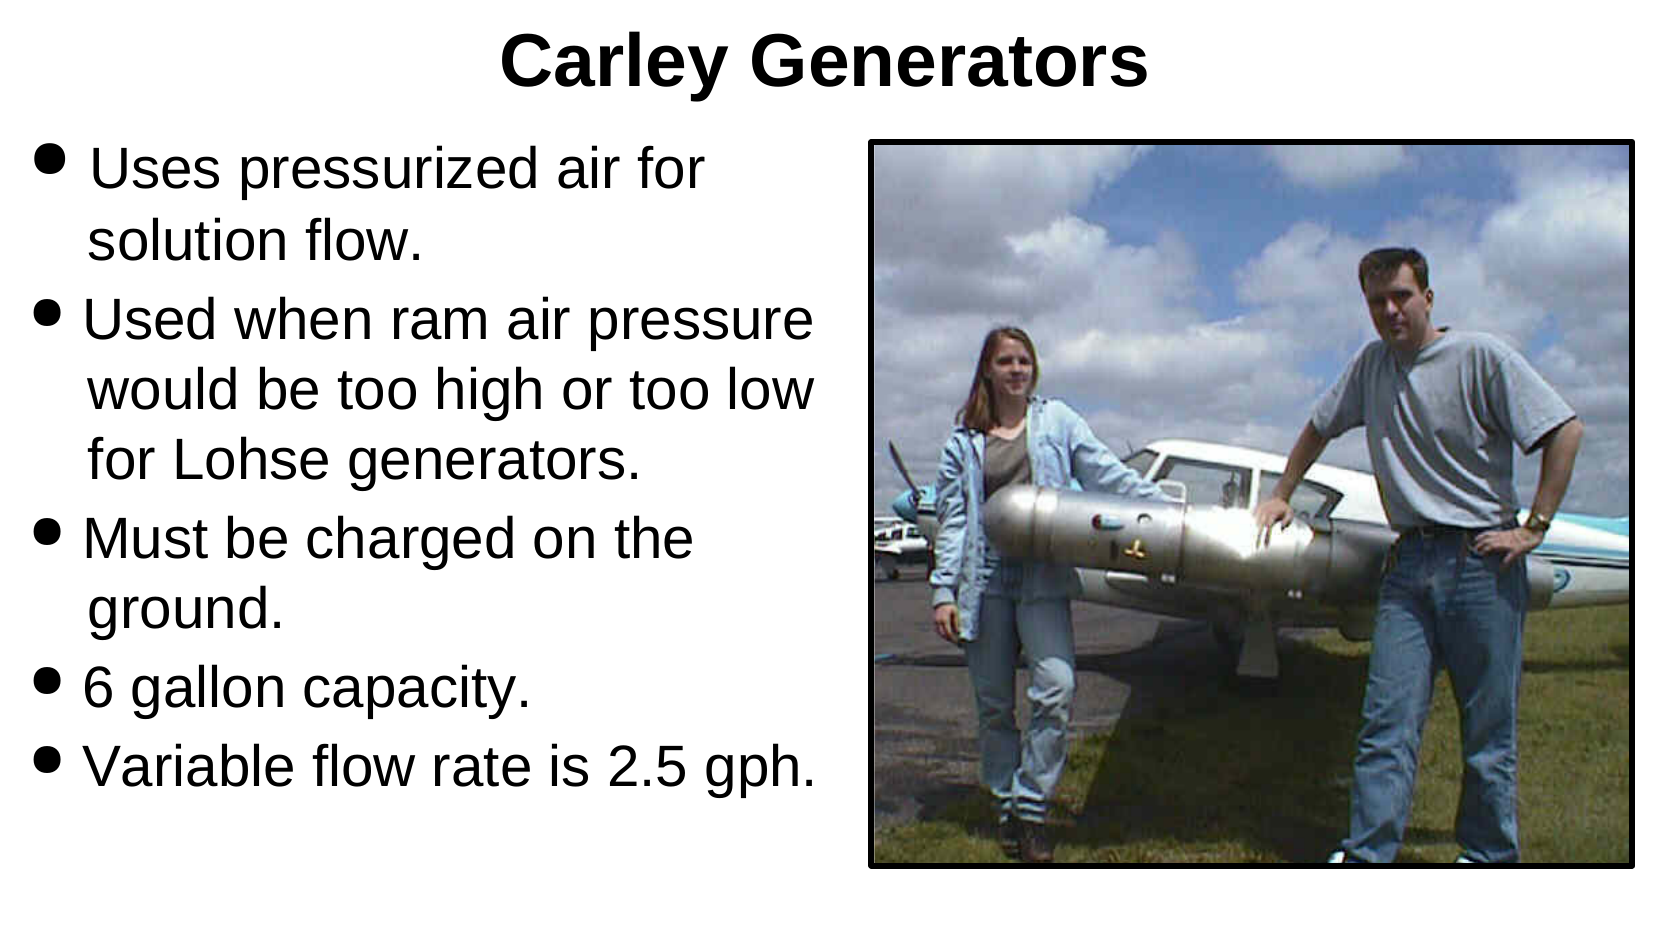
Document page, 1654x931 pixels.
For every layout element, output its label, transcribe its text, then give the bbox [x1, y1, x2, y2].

text_box Uses pressurized air for solution flow. Used when ram air pressure would be too high or too low for Lohse generators. Must be charged on the ground. 6 gallon capacity. Variable flow rate is 2.5 gph. [13, 114, 837, 806]
picture [874, 145, 1630, 863]
title Carley Generators [0, 5, 1654, 107]
